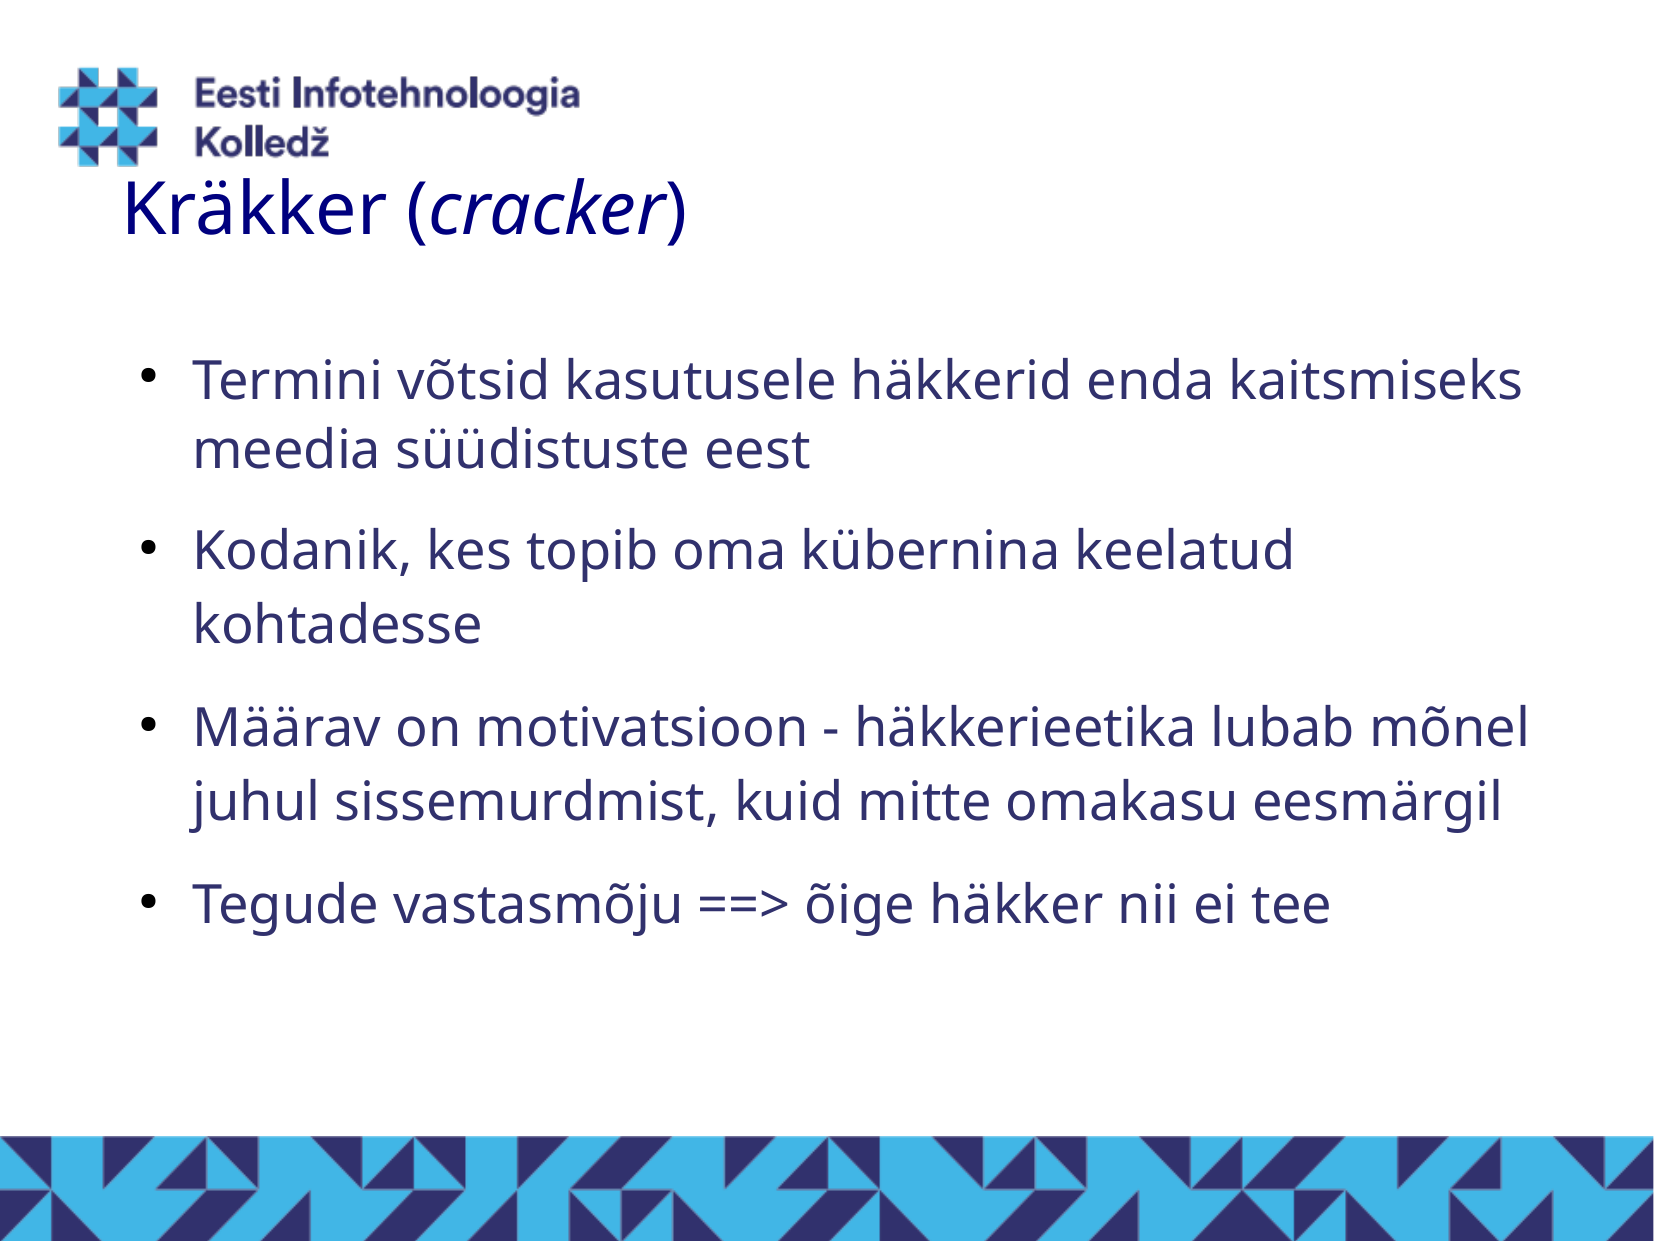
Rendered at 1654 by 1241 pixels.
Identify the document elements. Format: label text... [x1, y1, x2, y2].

title Kräkker (cracker) [121, 102, 1534, 310]
list Termini võtsid kasutusele häkkerid enda kaitsmiseks meedia süüdistuste eest Kodanik, kes topib oma kübernina keelatud kohtadesse Määrav on motivatsioon - häkkerieetika lubab mõnel juhul sissemurdmist, kuid mitte omakasu eesmärgil Tegude vastasmõju ==> õige häkker nii ei tee [121, 344, 1534, 1159]
